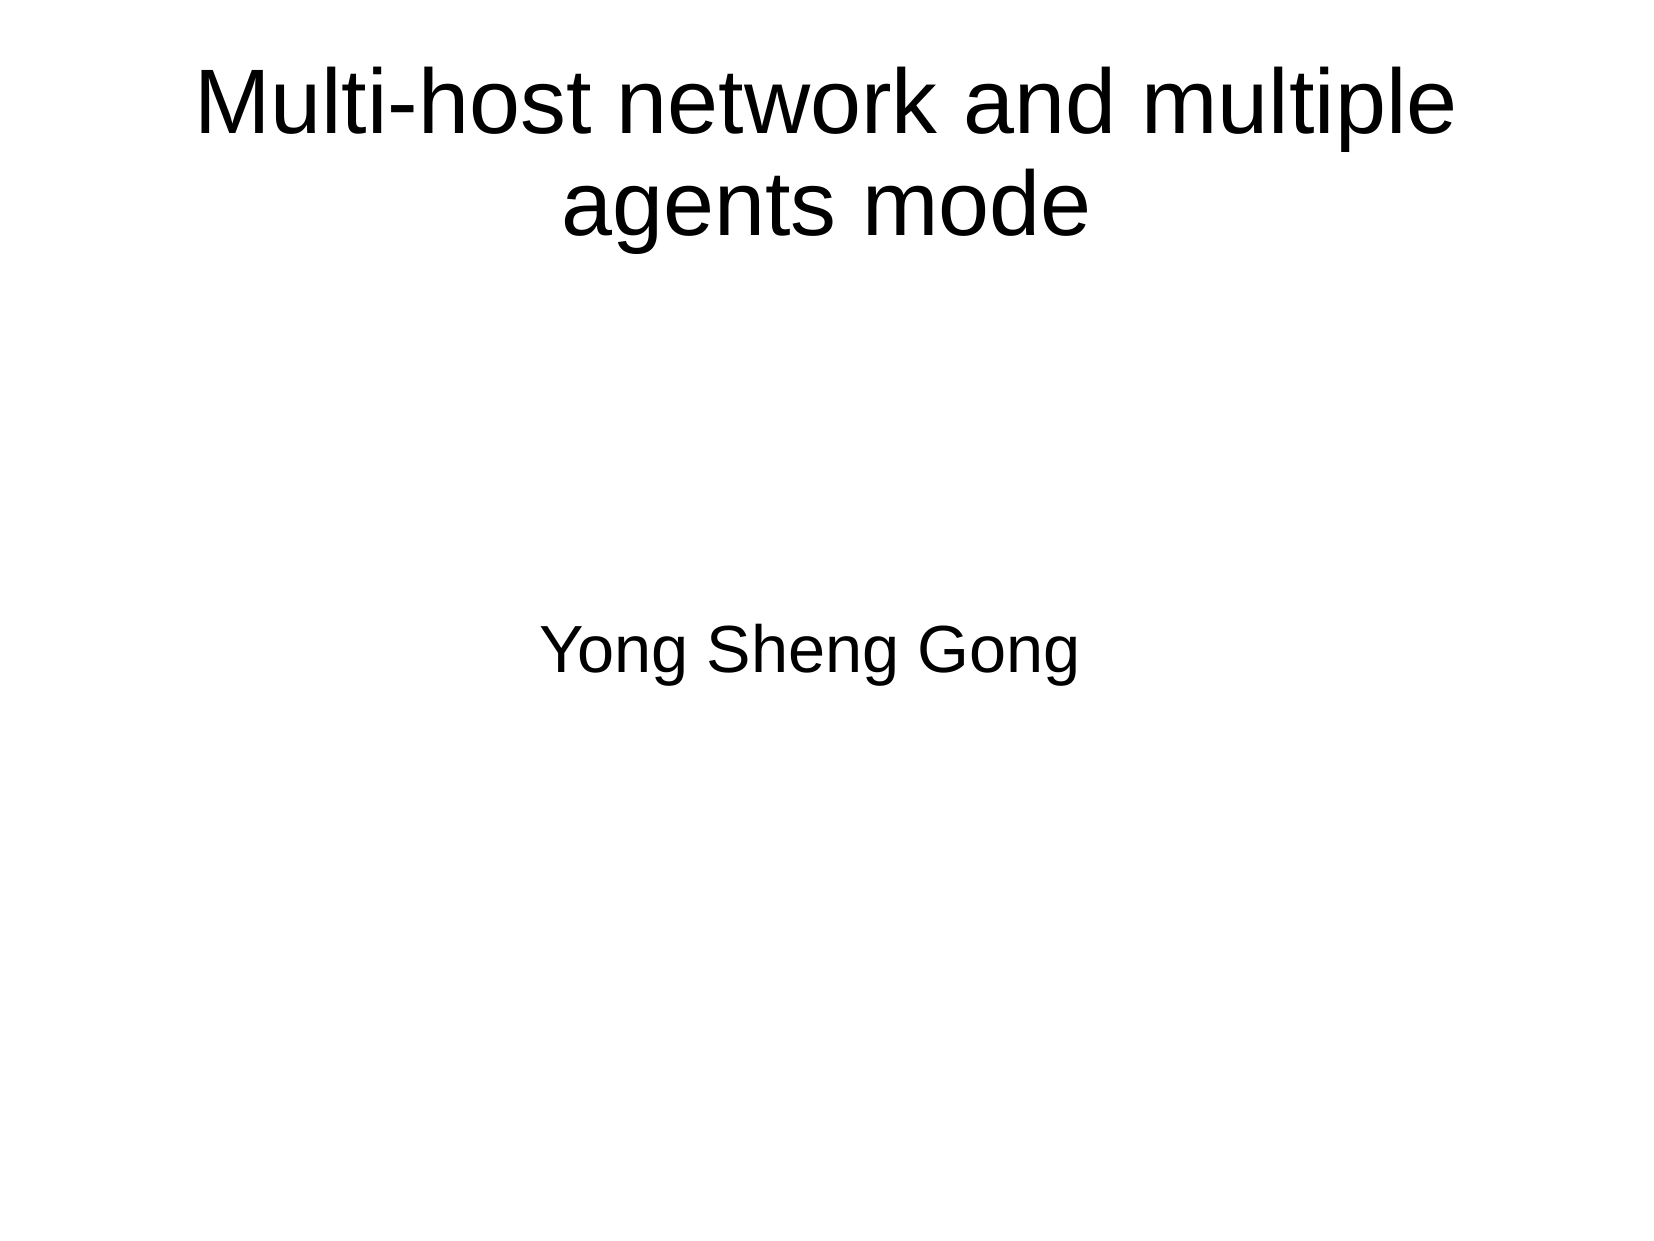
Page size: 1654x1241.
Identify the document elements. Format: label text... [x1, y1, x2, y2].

title Multi-host network and multiple agents mode [82, 49, 1571, 257]
subtitle Yong Sheng Gong [82, 290, 1538, 1010]
